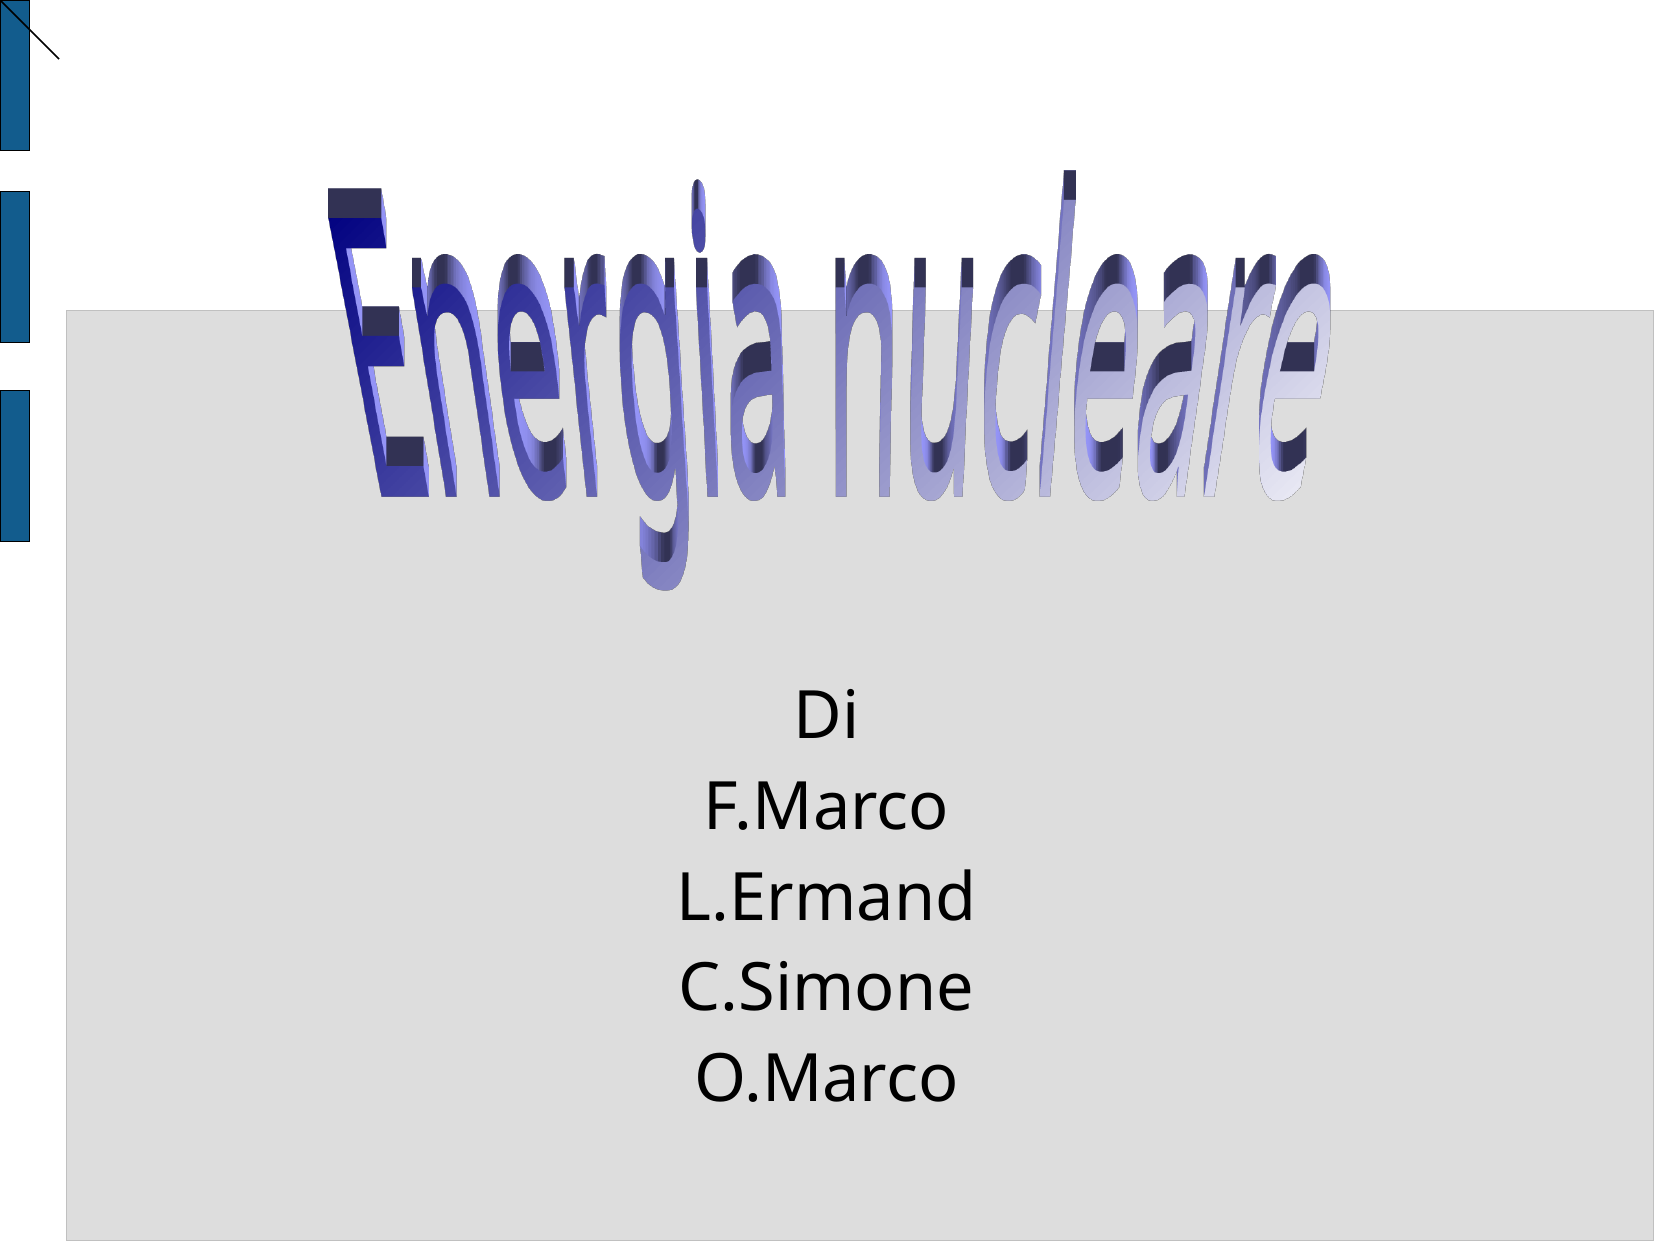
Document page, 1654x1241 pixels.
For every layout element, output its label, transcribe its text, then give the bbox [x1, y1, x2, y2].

subtitle Di F.Marco L.Ermand C.Simone O.Marco [82, 661, 1571, 1127]
